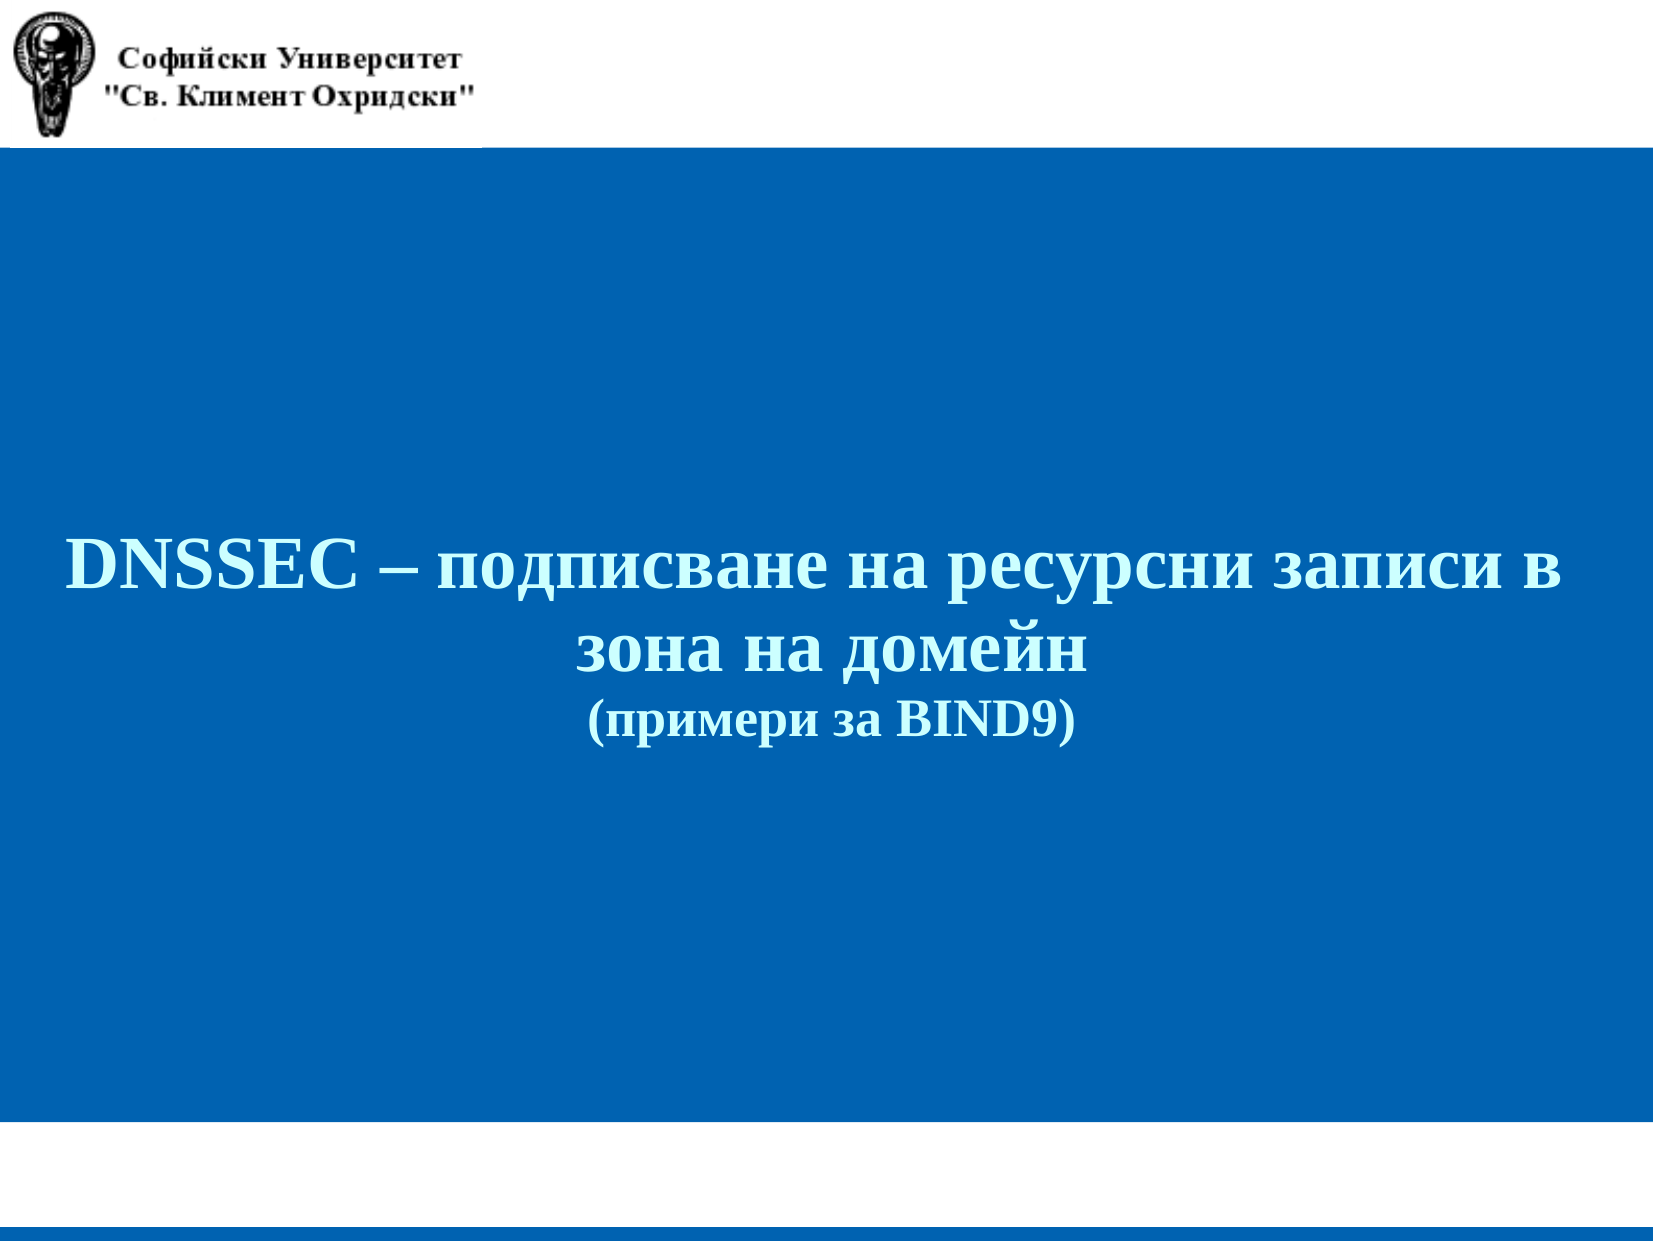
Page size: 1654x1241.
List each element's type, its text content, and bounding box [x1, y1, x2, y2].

text_box DNSSEC – подписване на ресурсни записи в зона на домейн (примери за BIND9) [0, 147, 1653, 1123]
picture [10, 0, 482, 148]
